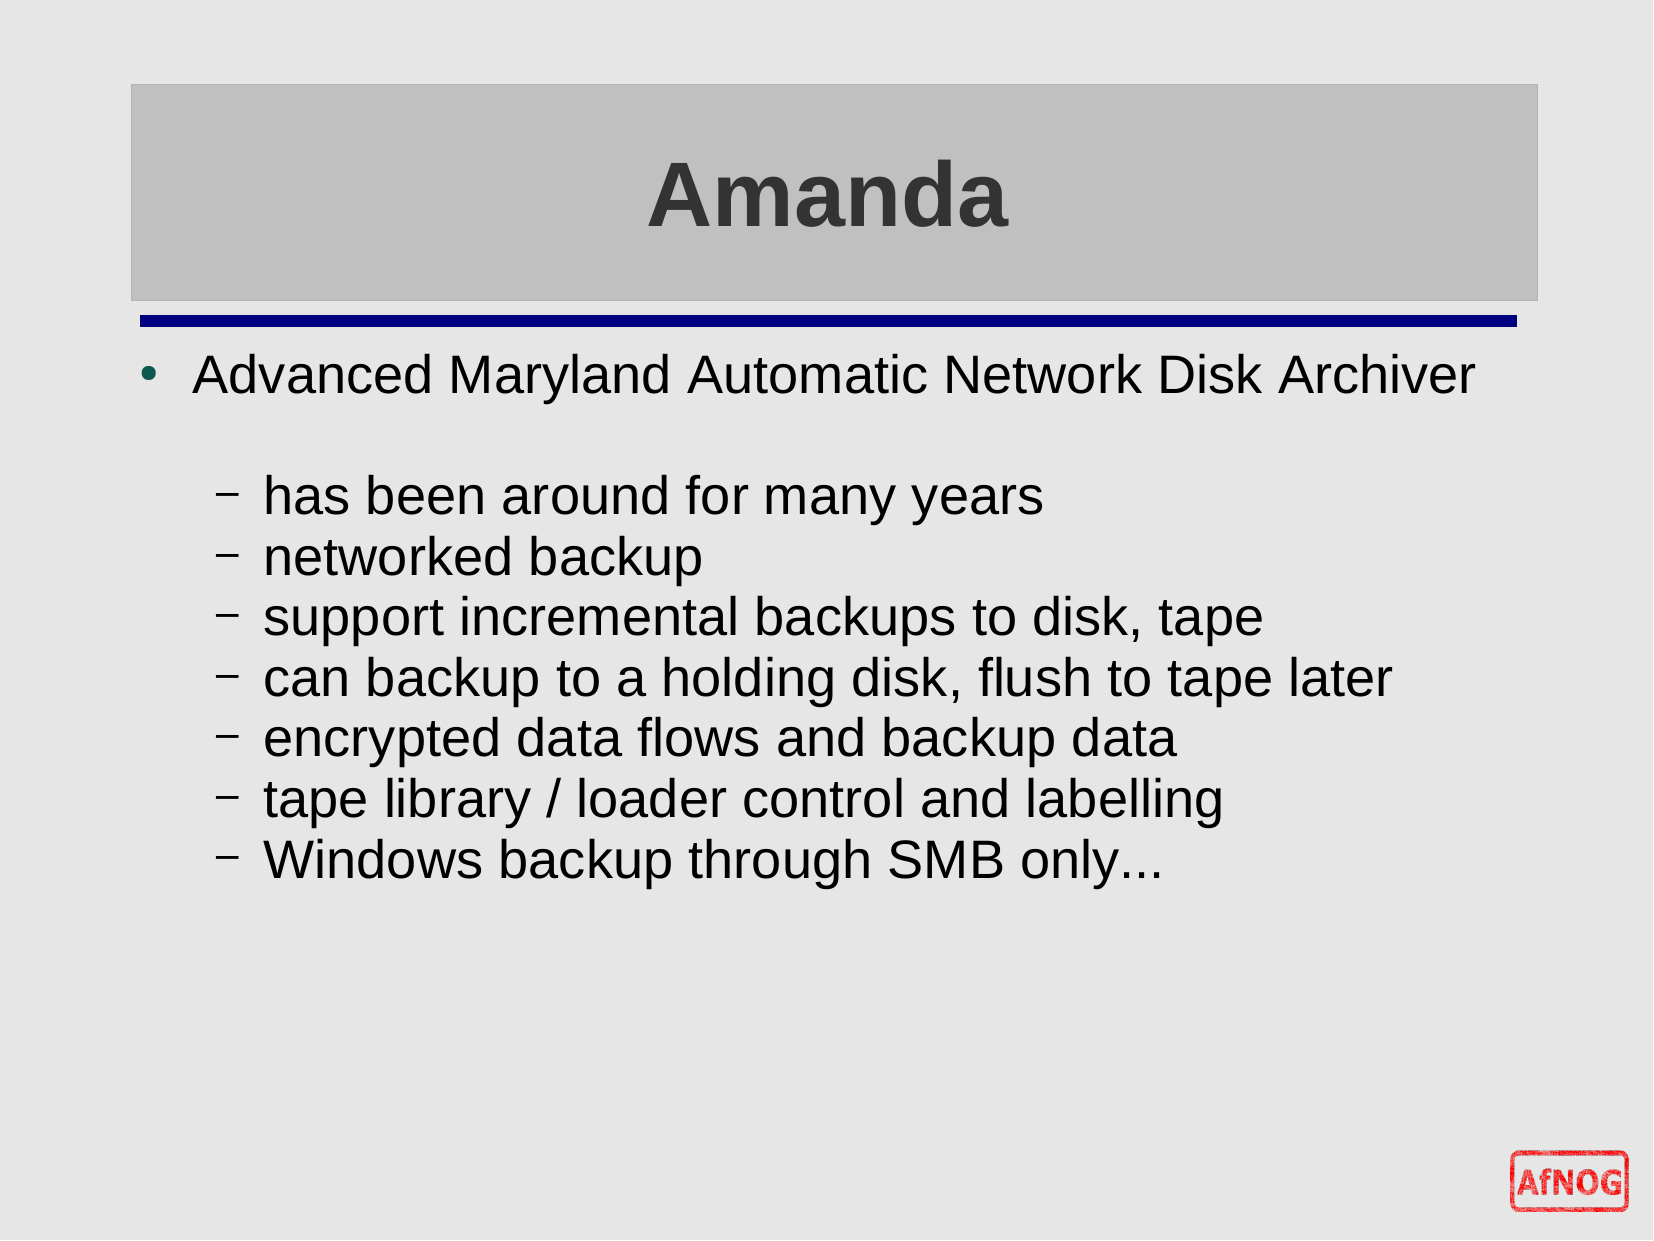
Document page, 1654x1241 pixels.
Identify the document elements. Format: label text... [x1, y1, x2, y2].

picture [1510, 1150, 1629, 1212]
title Amanda [121, 91, 1534, 299]
list Advanced Maryland Automatic Network Disk Archiver has been around for many years networked backup support incremental backups to disk, tape can backup to a holding disk, flush to tape later encrypted data flows and backup data tape library / loader control and labelling Windows backup through SMB only... [121, 344, 1534, 1127]
